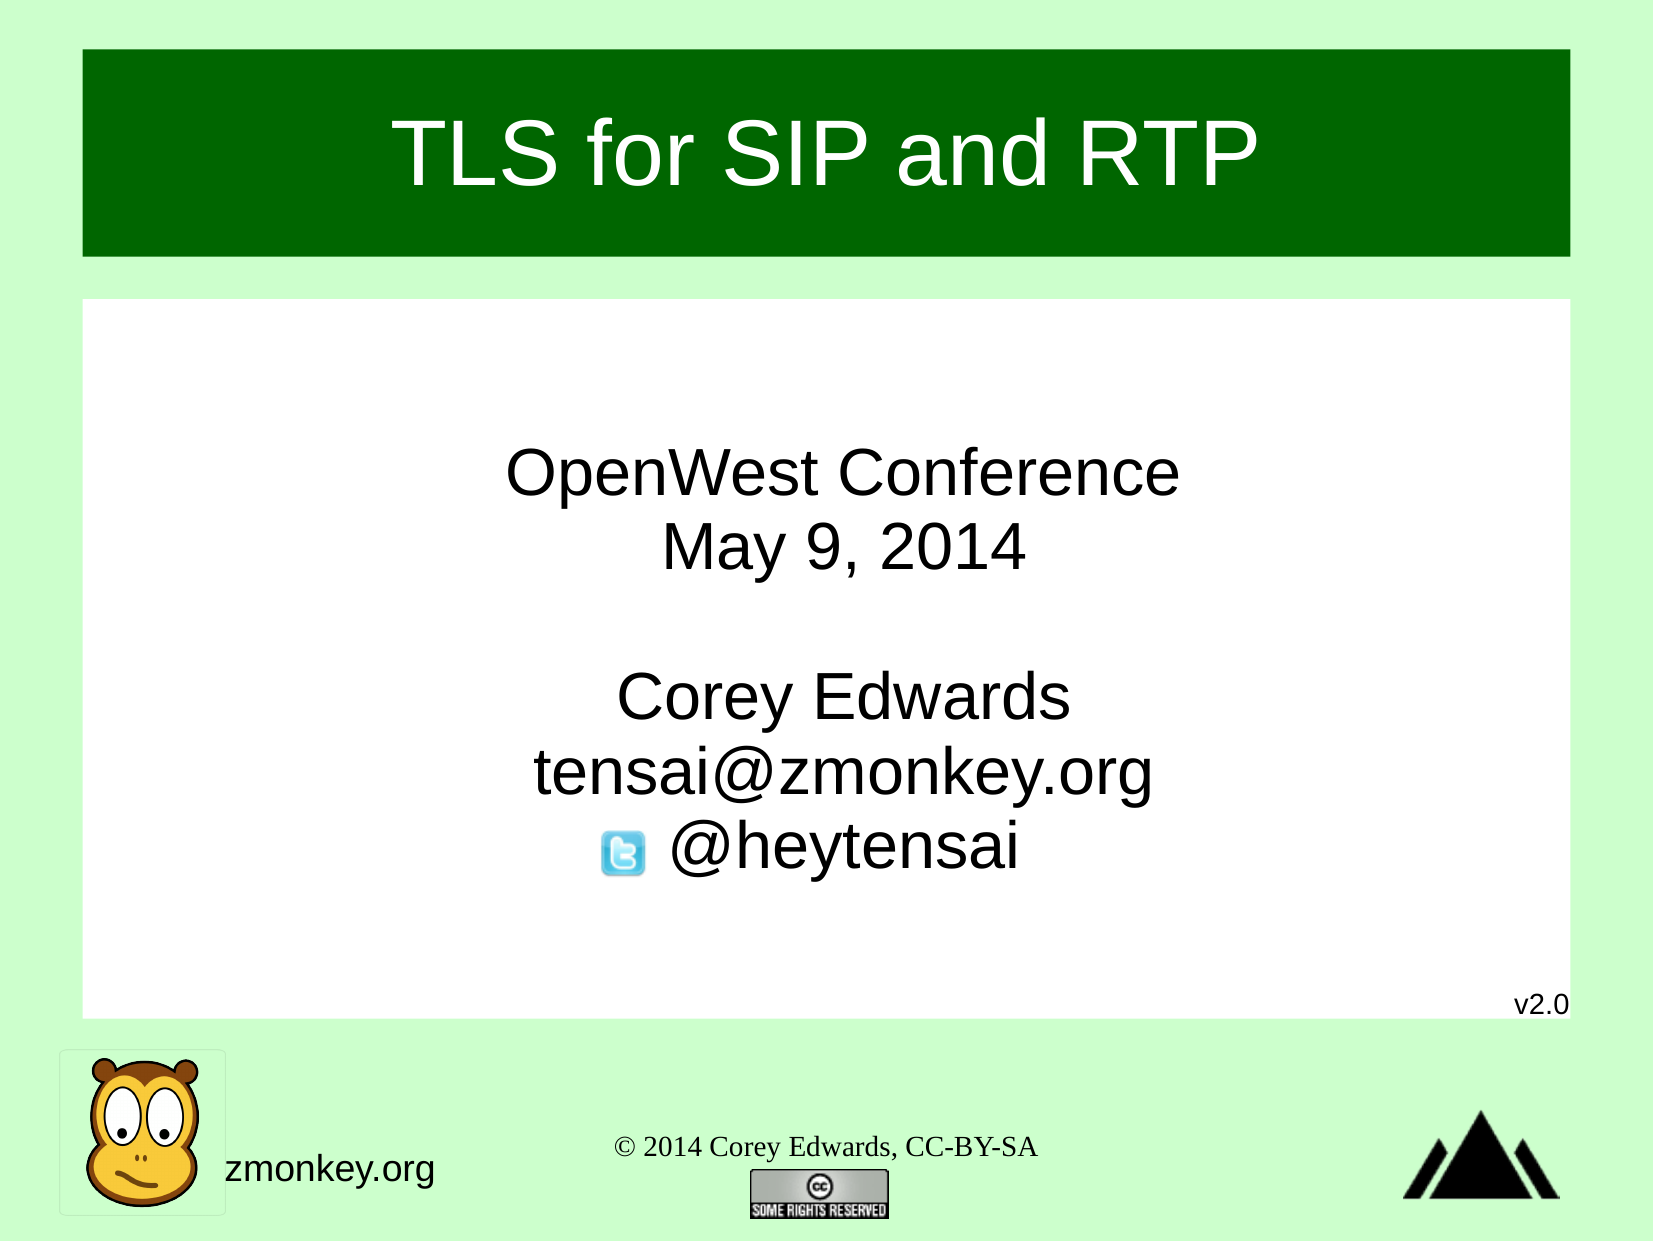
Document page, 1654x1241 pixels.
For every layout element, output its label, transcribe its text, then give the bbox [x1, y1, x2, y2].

title TLS for SIP and RTP [82, 49, 1571, 257]
picture [600, 830, 647, 878]
picture [750, 1169, 889, 1219]
picture [59, 1049, 226, 1216]
text_box v2.0 [1499, 980, 1584, 1029]
picture [1403, 1109, 1560, 1225]
subtitle OpenWest Conference May 9, 2014 Corey Edwards tensai@zmonkey.org @heytensai [82, 299, 1571, 1019]
